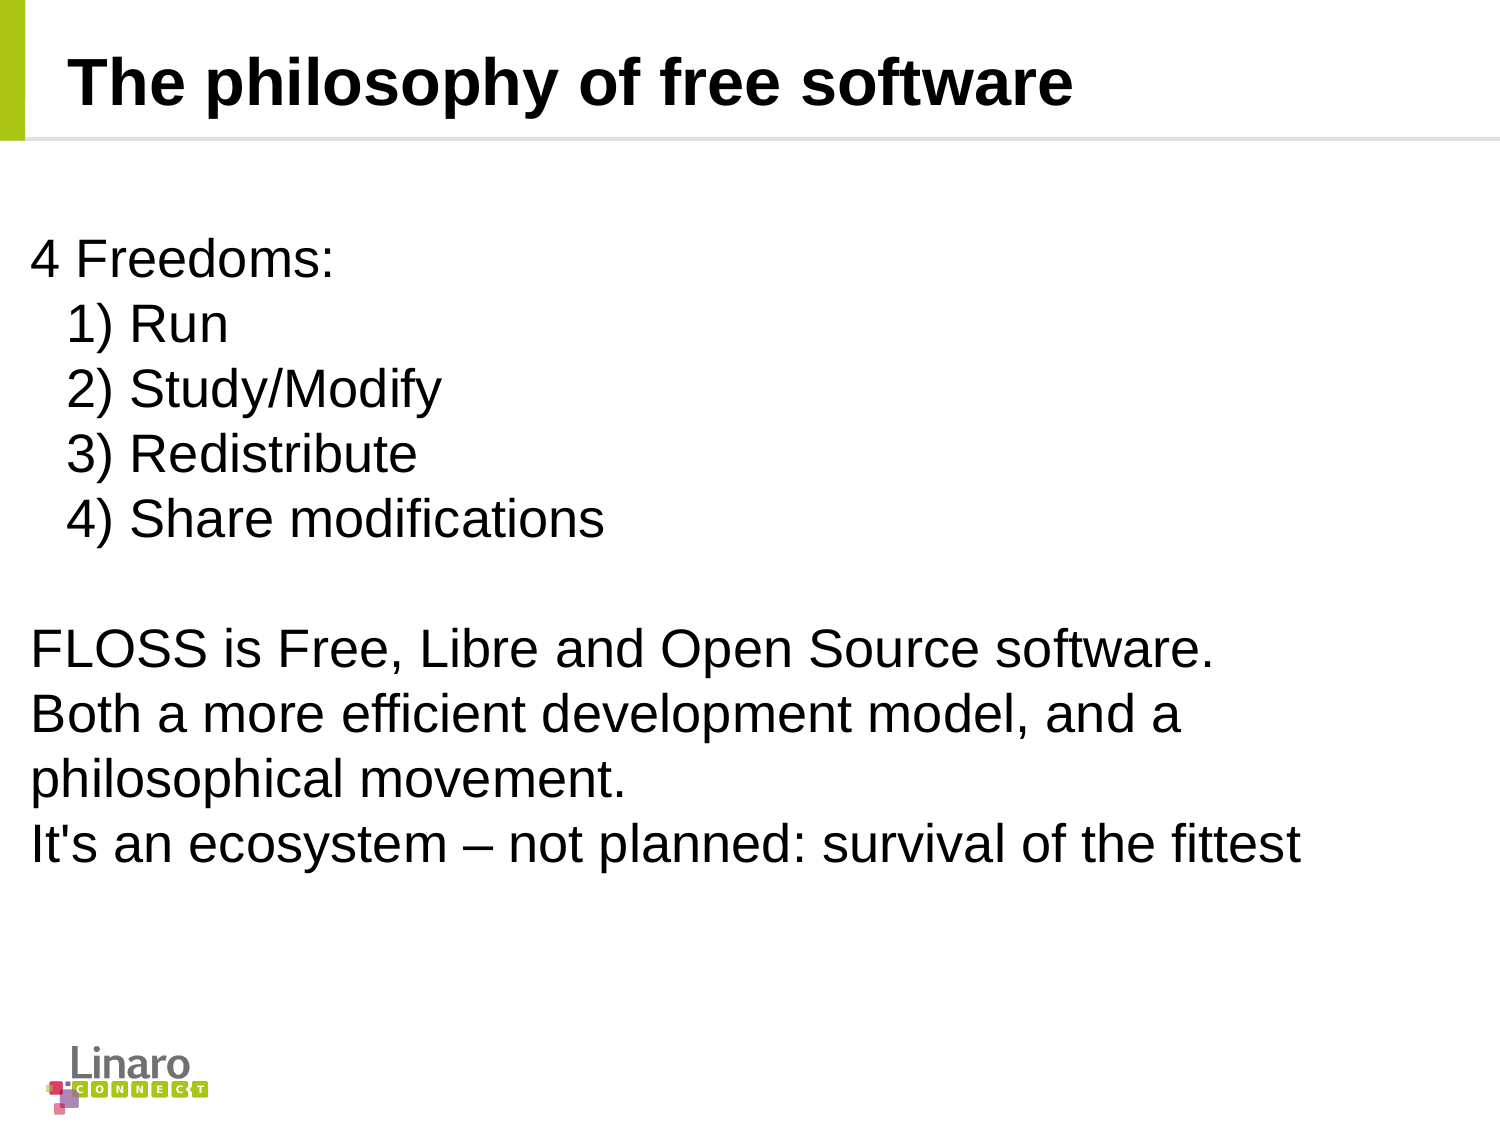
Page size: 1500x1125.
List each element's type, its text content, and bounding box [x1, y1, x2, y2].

picture [39, 1041, 216, 1119]
text_box The philosophy of free software [53, 23, 1465, 136]
text_box 4 Freedoms: Run Study/Modify Redistribute Share modifications FLOSS is Free, Libre and Open Source software. Both a more efficient development model, and a philosophical movement. It's an ecosystem – not planned: survival of the fittest [16, 163, 1482, 1038]
